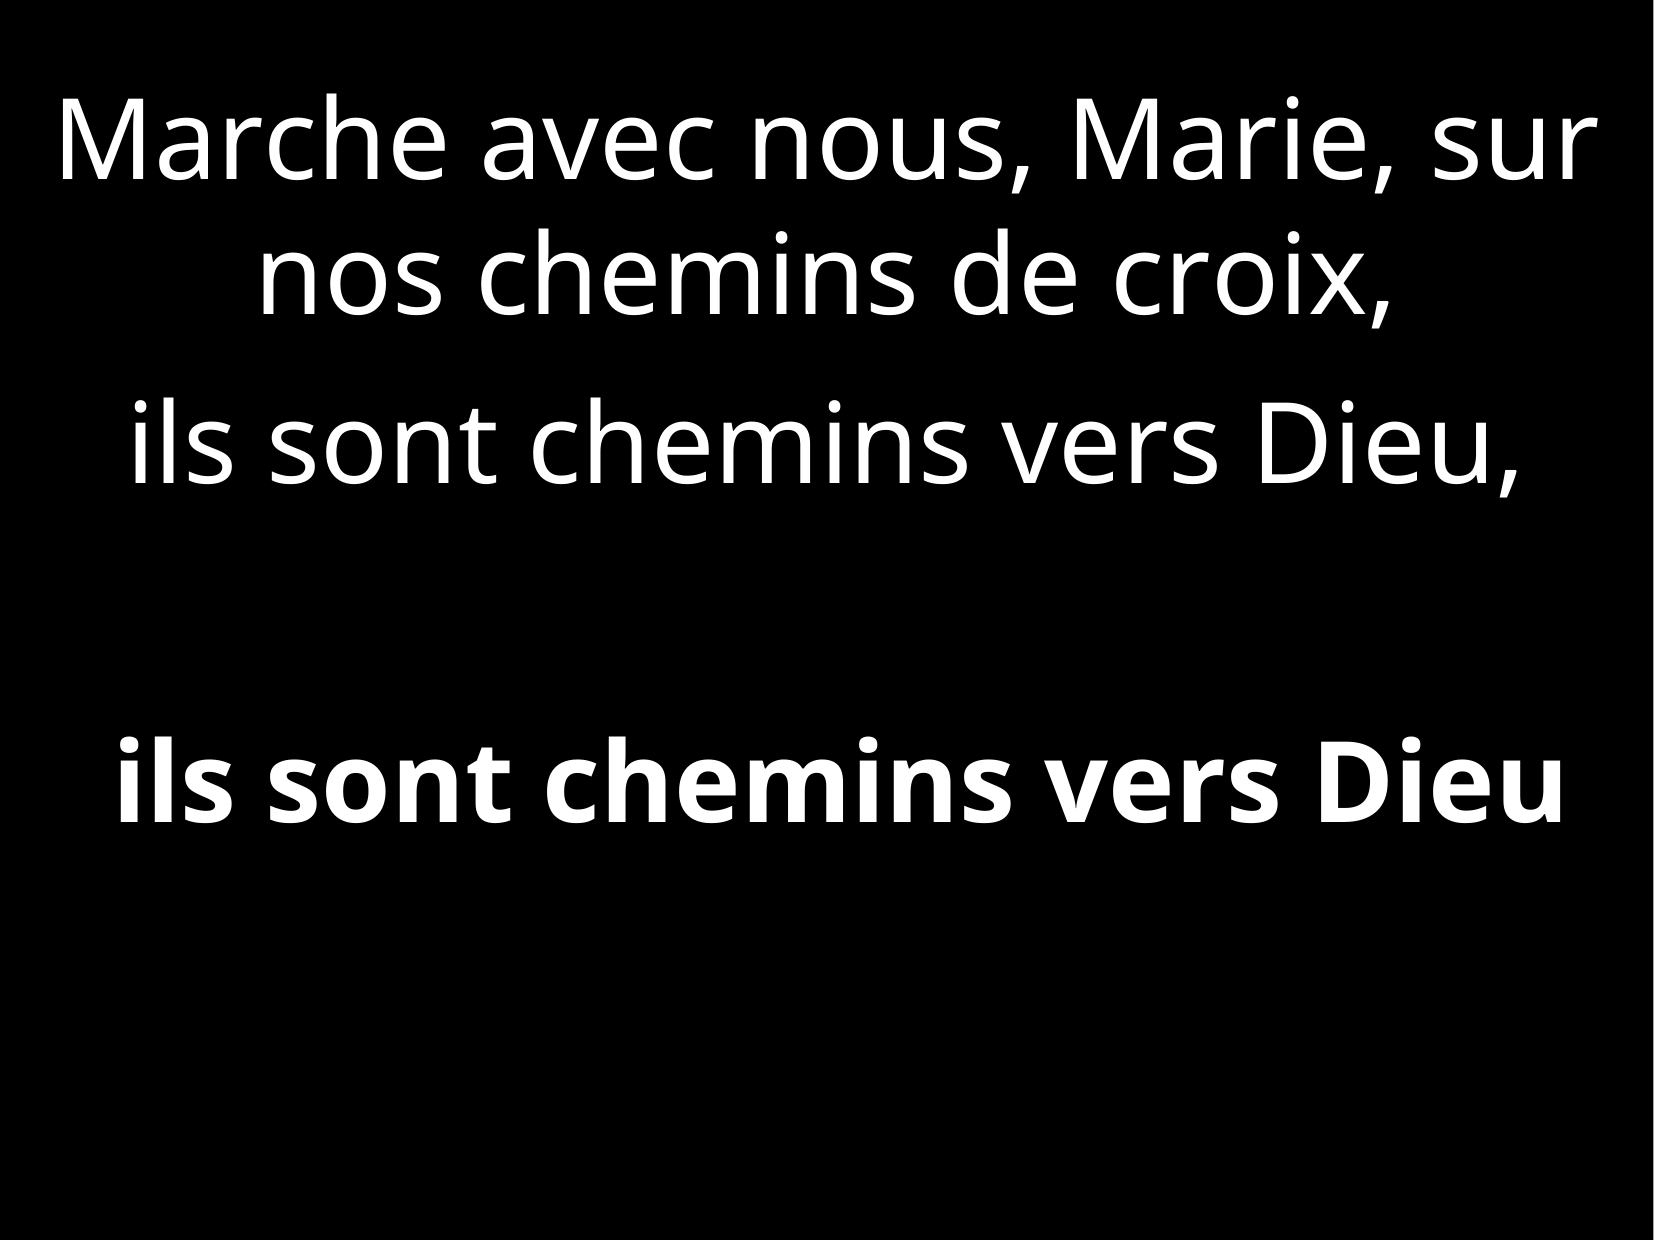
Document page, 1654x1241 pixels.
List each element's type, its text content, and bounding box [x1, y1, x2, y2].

list Marche avec nous, Marie, sur nos chemins de croix, ils sont chemins vers Dieu, ils sont chemins vers Dieu [29, 0, 1625, 1009]
